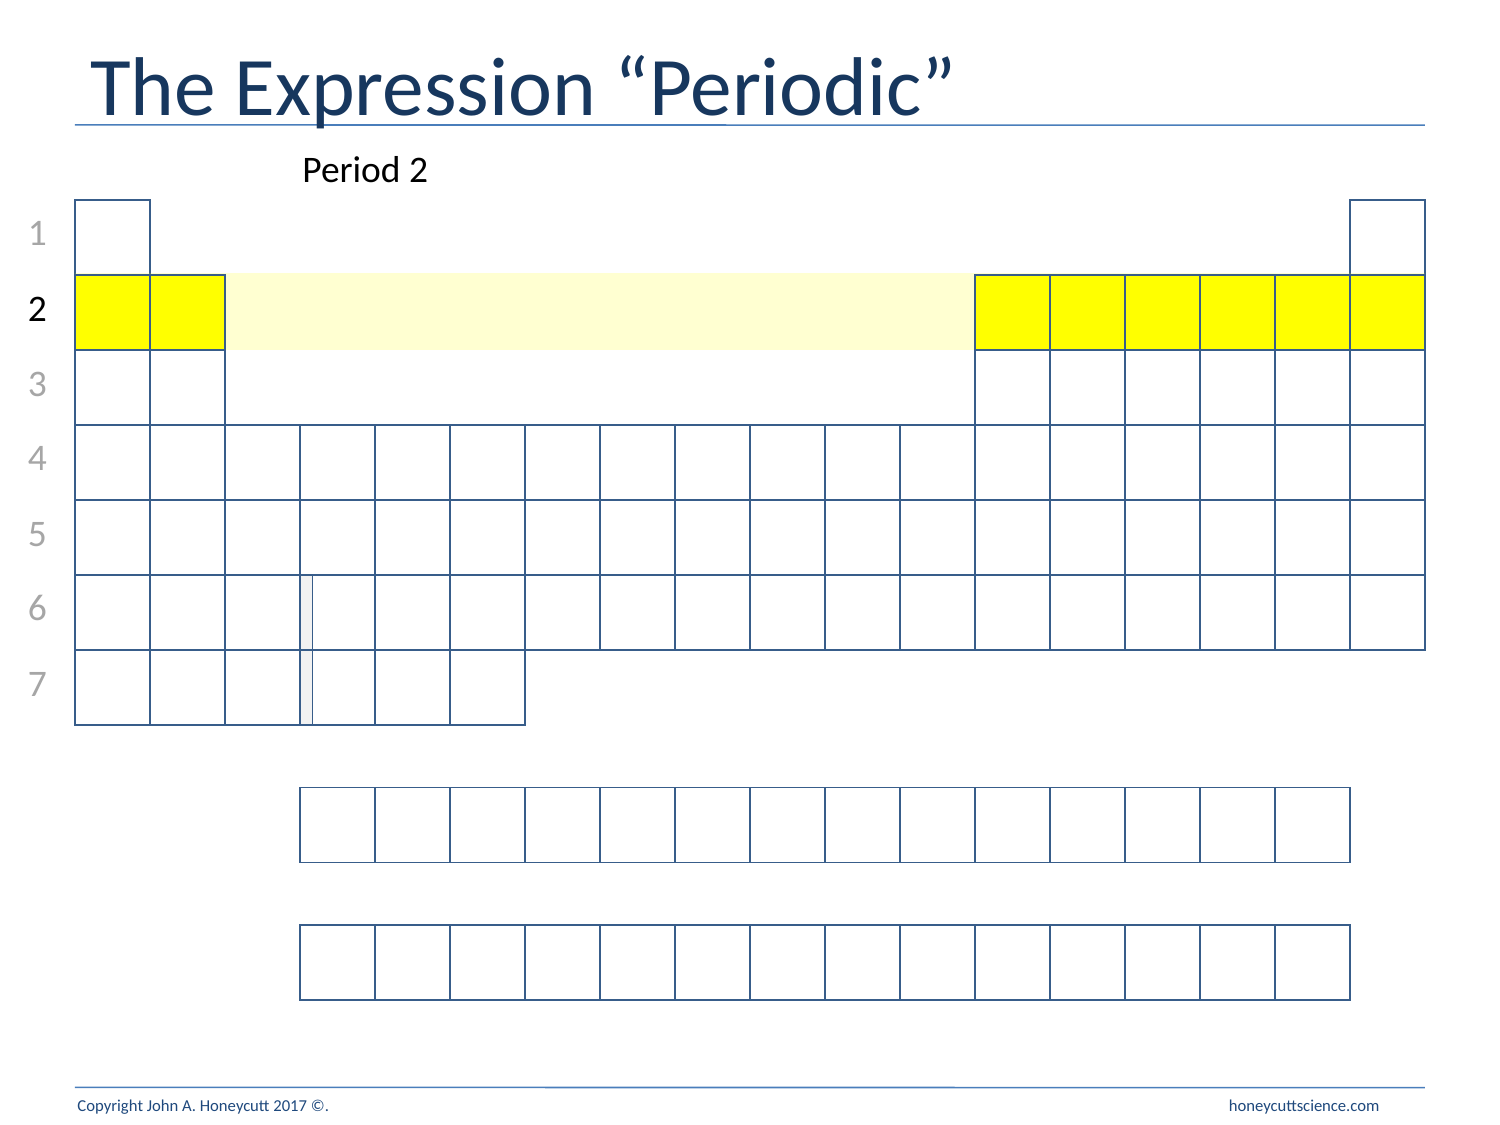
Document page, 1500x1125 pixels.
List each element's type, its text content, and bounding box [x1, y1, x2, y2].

text_box 6 [12, 575, 63, 636]
text_box 1 [12, 200, 63, 261]
text_box 4 [12, 425, 63, 486]
text_box 2 [12, 276, 63, 338]
text_box [74, 273, 1425, 350]
title The Expression “Periodic” [75, 45, 1425, 121]
text_box Period 2 [287, 137, 445, 199]
text_box 3 [12, 351, 63, 413]
text_box 5 [12, 501, 63, 563]
text_box 7 [12, 651, 63, 713]
